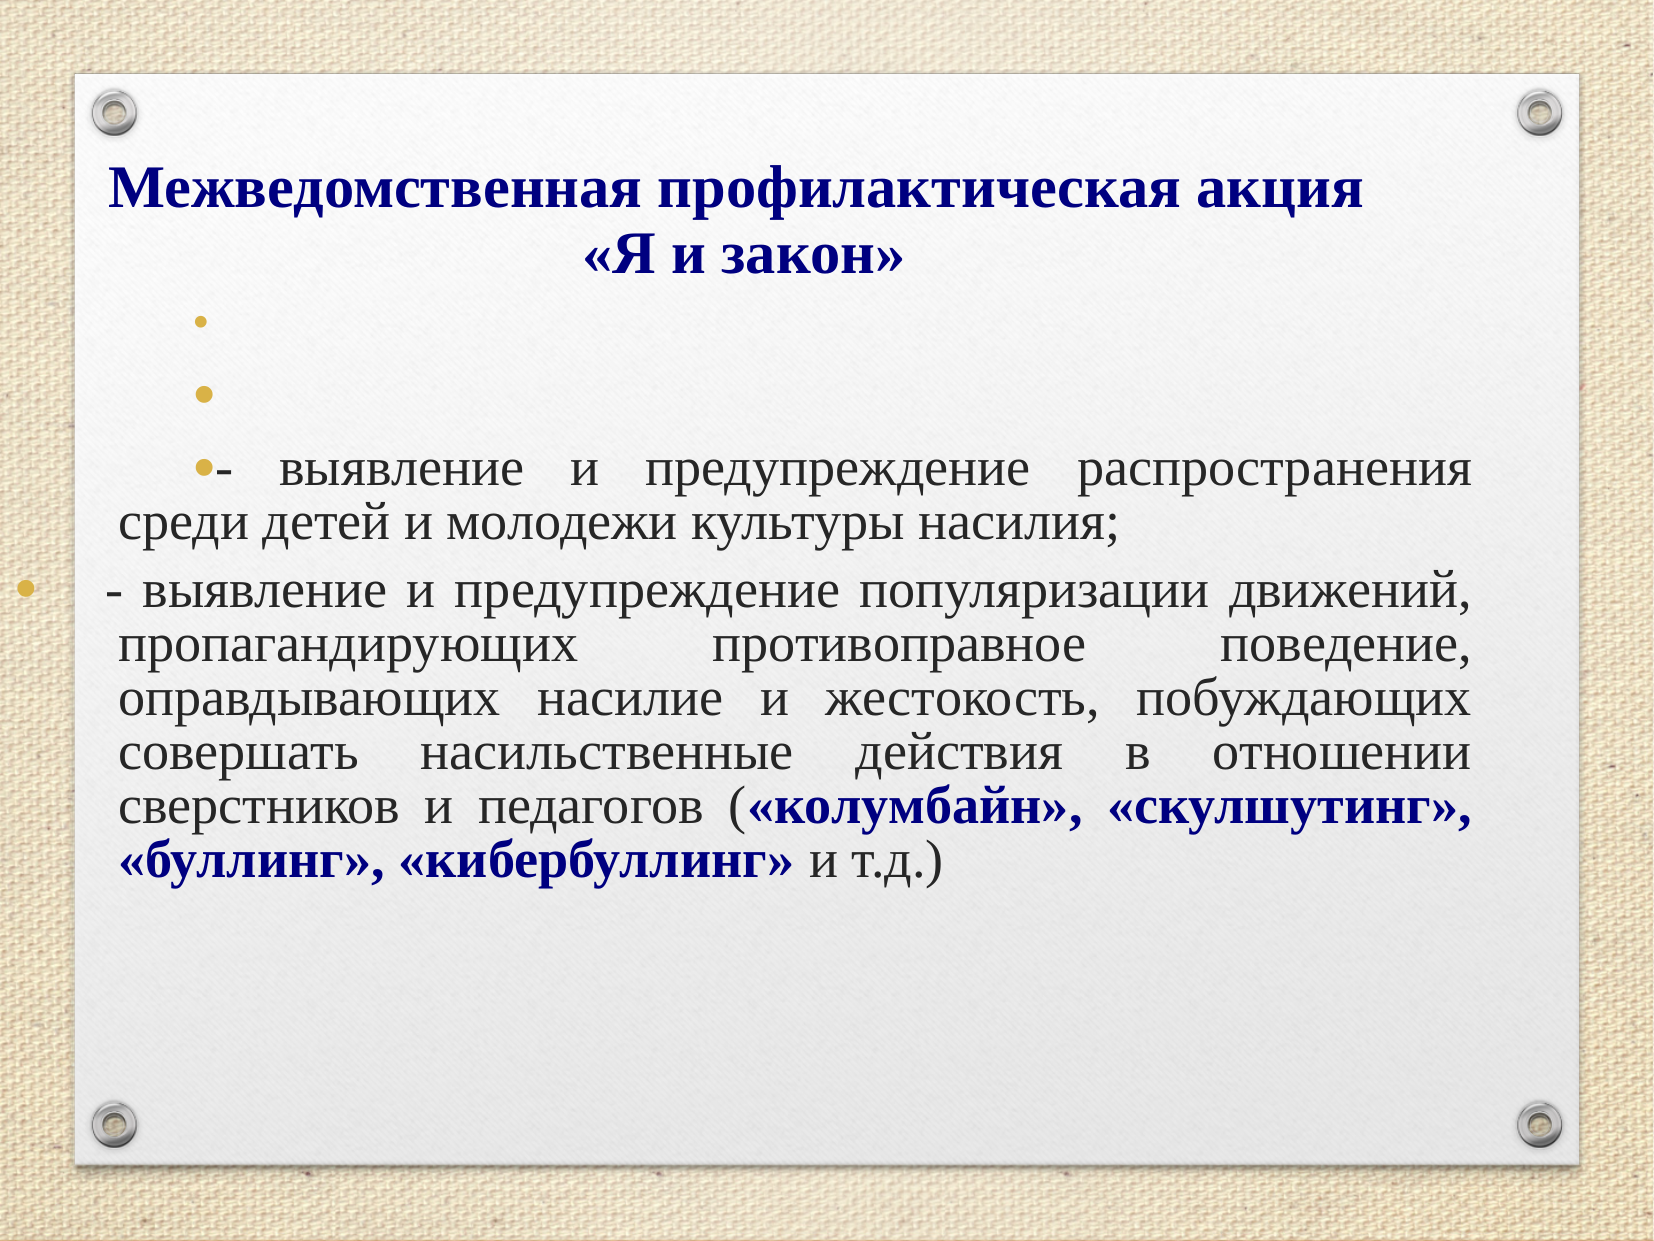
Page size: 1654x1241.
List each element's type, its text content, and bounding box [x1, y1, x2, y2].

list - выявление и предупреждение распространения среди детей и молодежи культуры насилия; - выявление и предупреждение популяризации движений, пропагандирующих противоправное поведение, оправдывающих насилие и жестокость, побуждающих совершать насильственные действия в отношении сверстников и педагогов («колумбайн», «скулшутинг», «буллинг», «кибербуллинг» и т.д.) [0, 290, 1489, 1010]
title Межведомственная профилактическая акция «Я и закон» [0, 5, 1489, 290]
